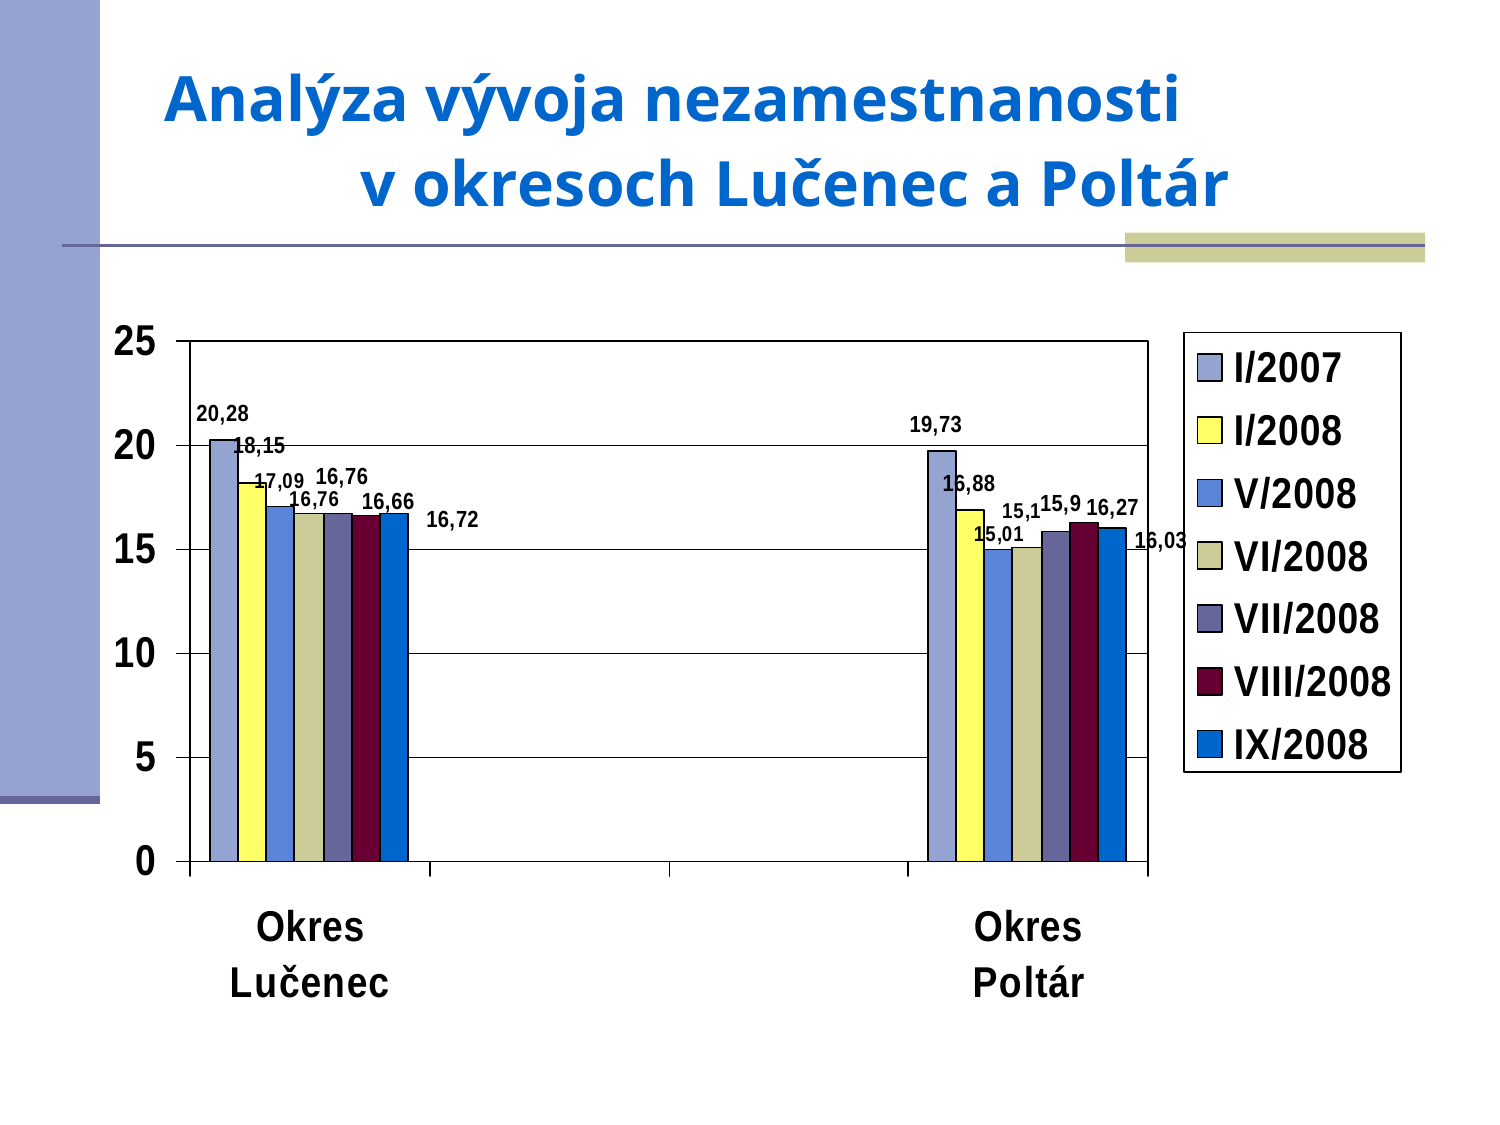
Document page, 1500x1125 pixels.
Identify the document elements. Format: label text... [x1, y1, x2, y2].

title Analýza vývoja nezamestnanosti v okresoch Lučenec a Poltár [150, 45, 1426, 234]
chart [62, 287, 1413, 1063]
